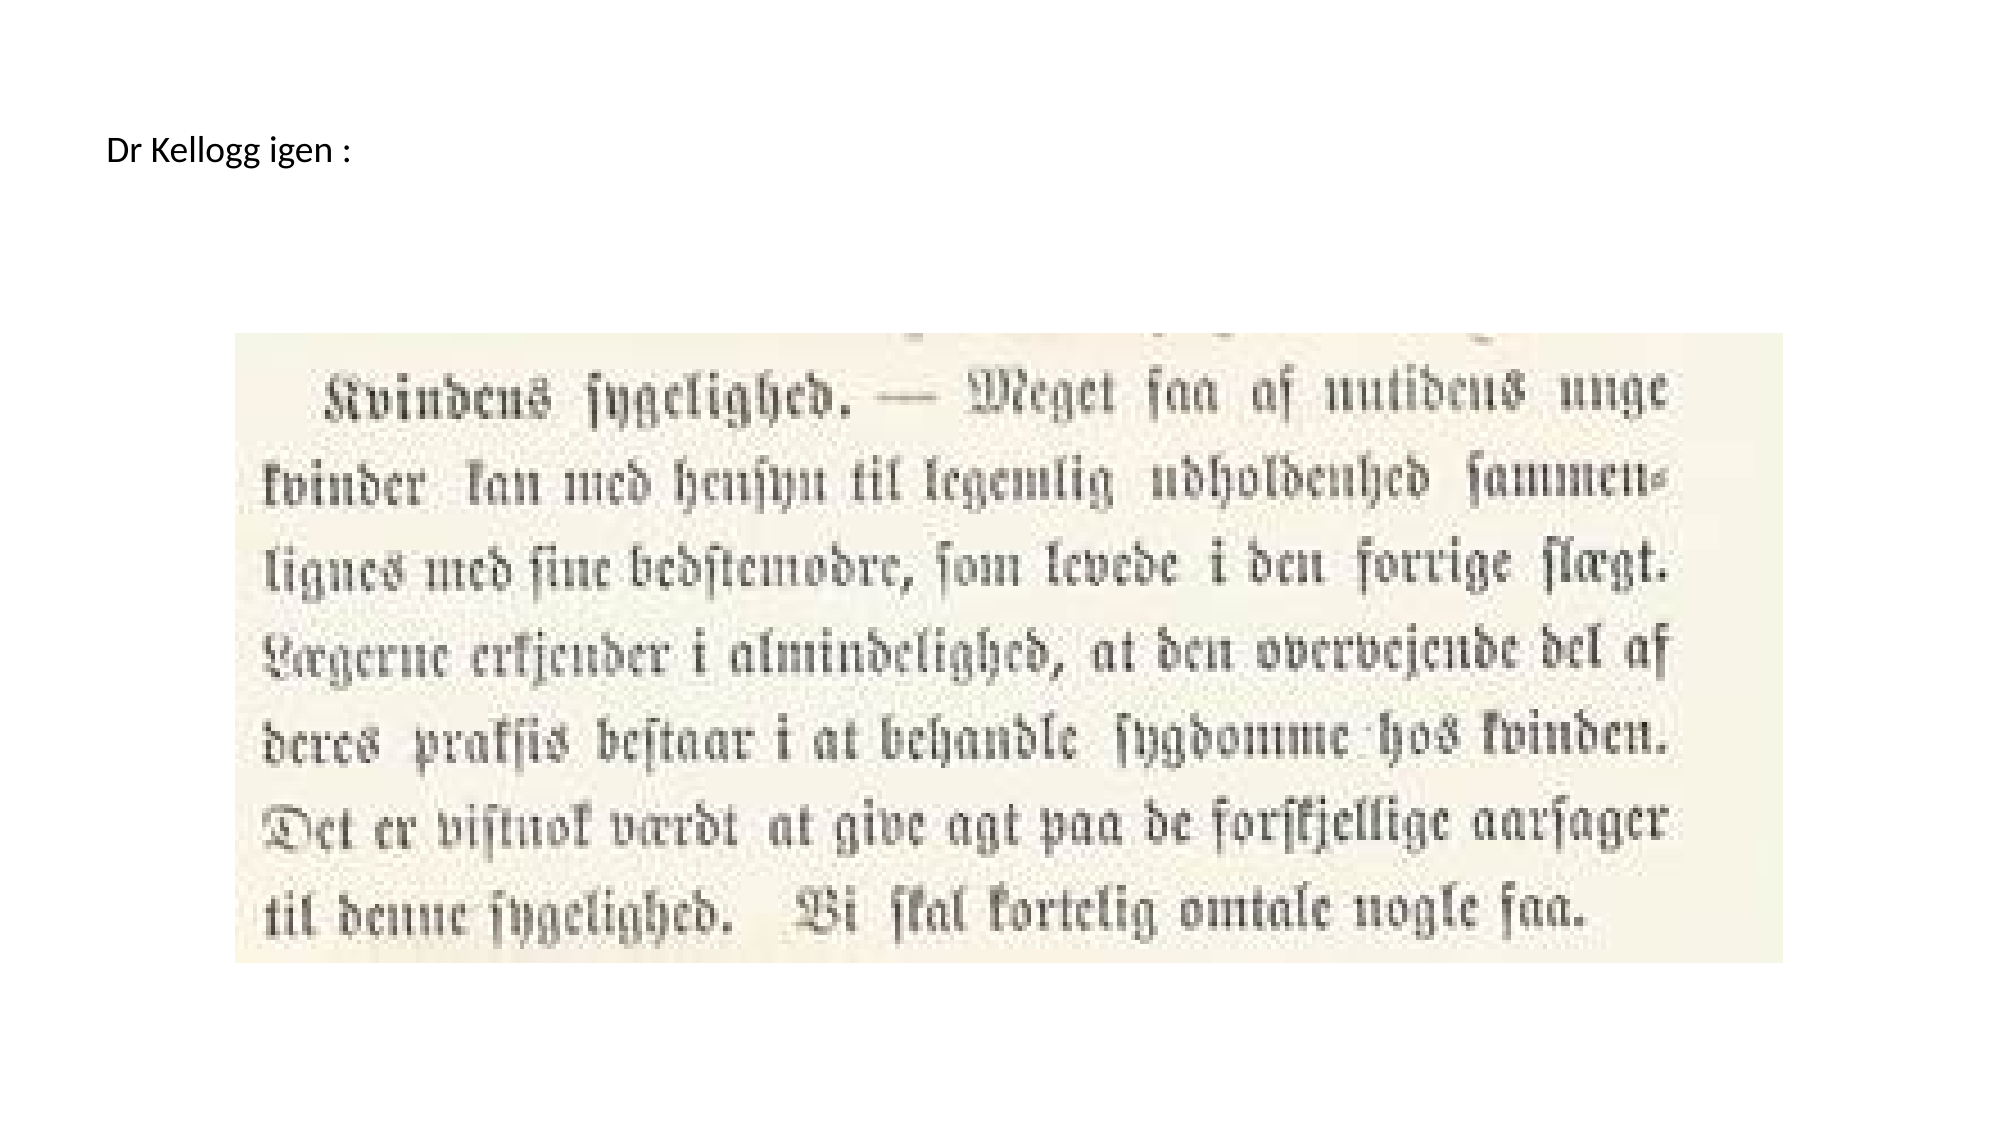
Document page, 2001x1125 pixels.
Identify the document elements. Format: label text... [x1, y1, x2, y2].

text_box Dr Kellogg igen : [91, 117, 380, 224]
picture [235, 333, 1783, 963]
